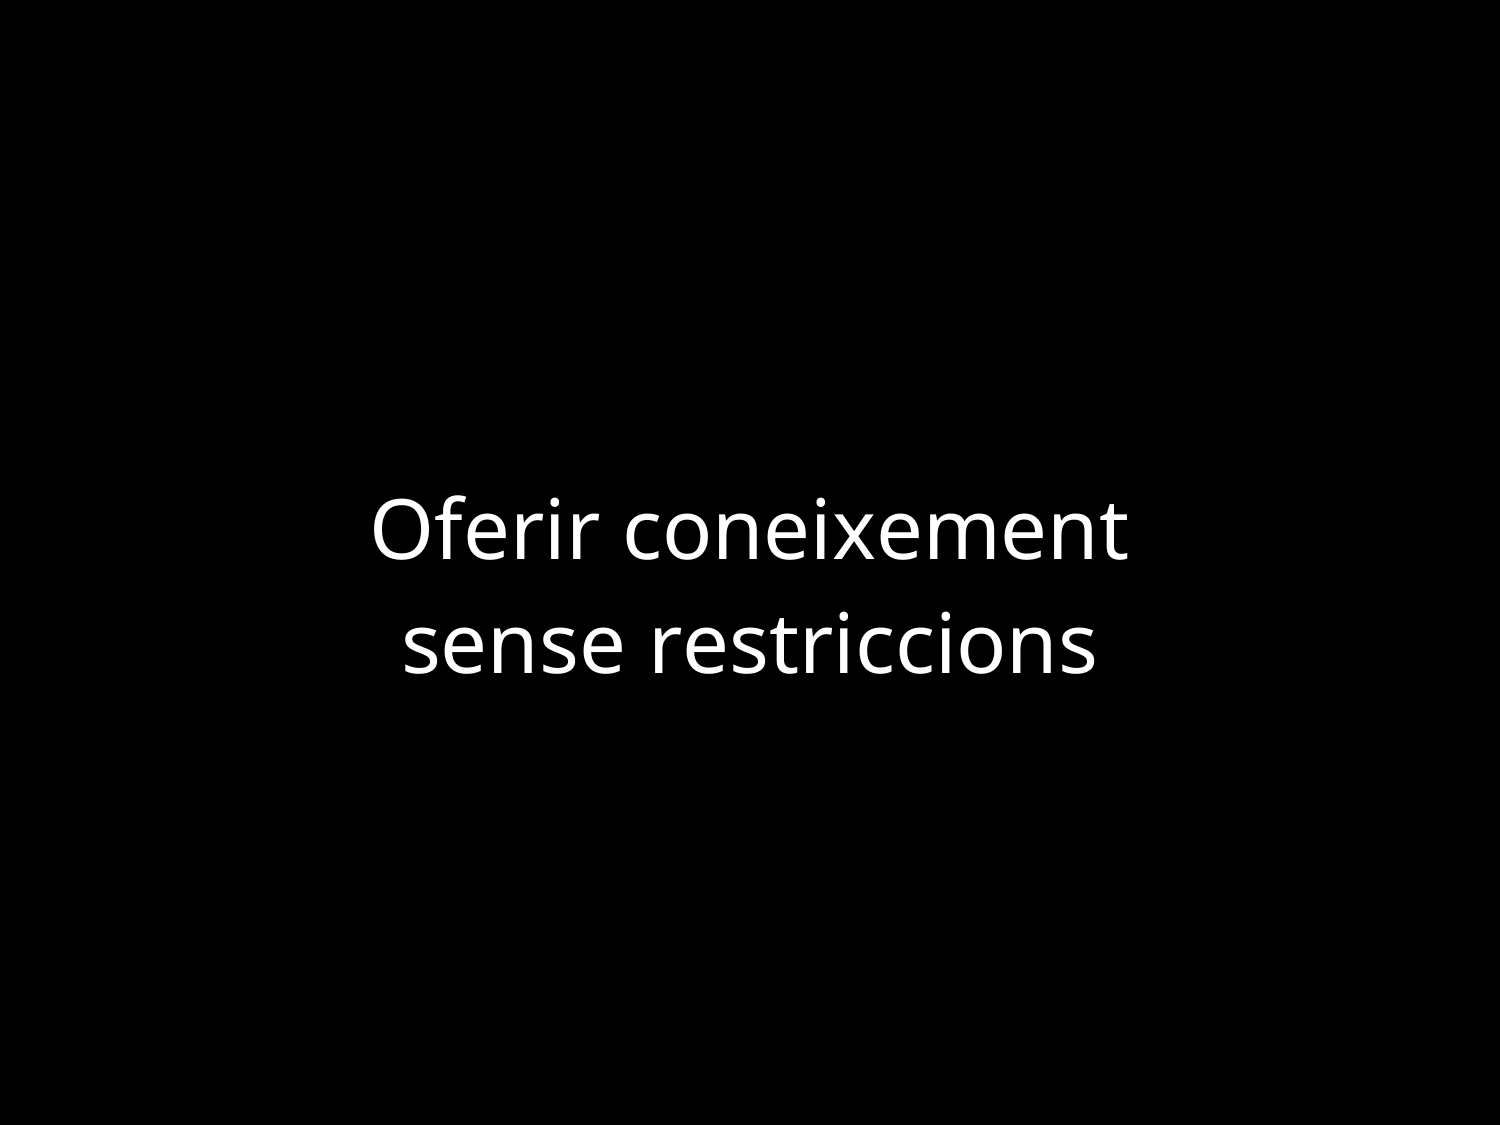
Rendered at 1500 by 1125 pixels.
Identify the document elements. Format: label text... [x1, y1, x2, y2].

title Oferir coneixement sense restriccions [112, 349, 1388, 669]
